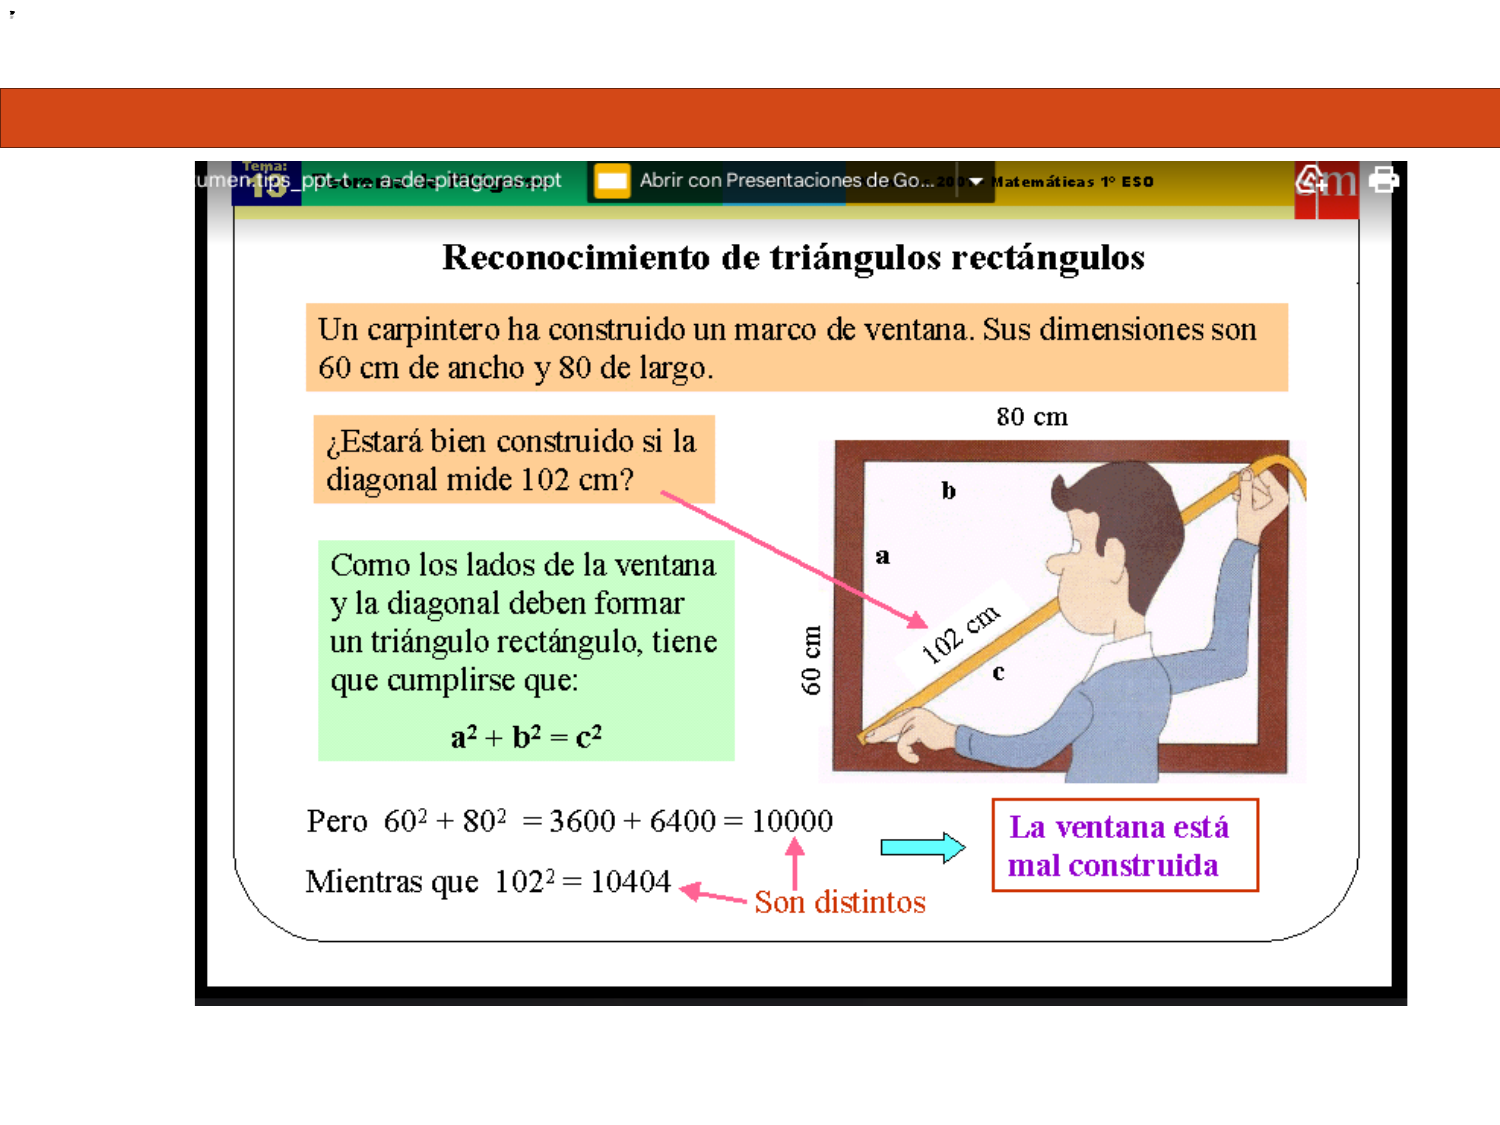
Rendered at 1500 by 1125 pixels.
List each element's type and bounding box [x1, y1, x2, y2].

picture [194, 161, 1408, 1006]
text_box [0, 88, 1500, 148]
